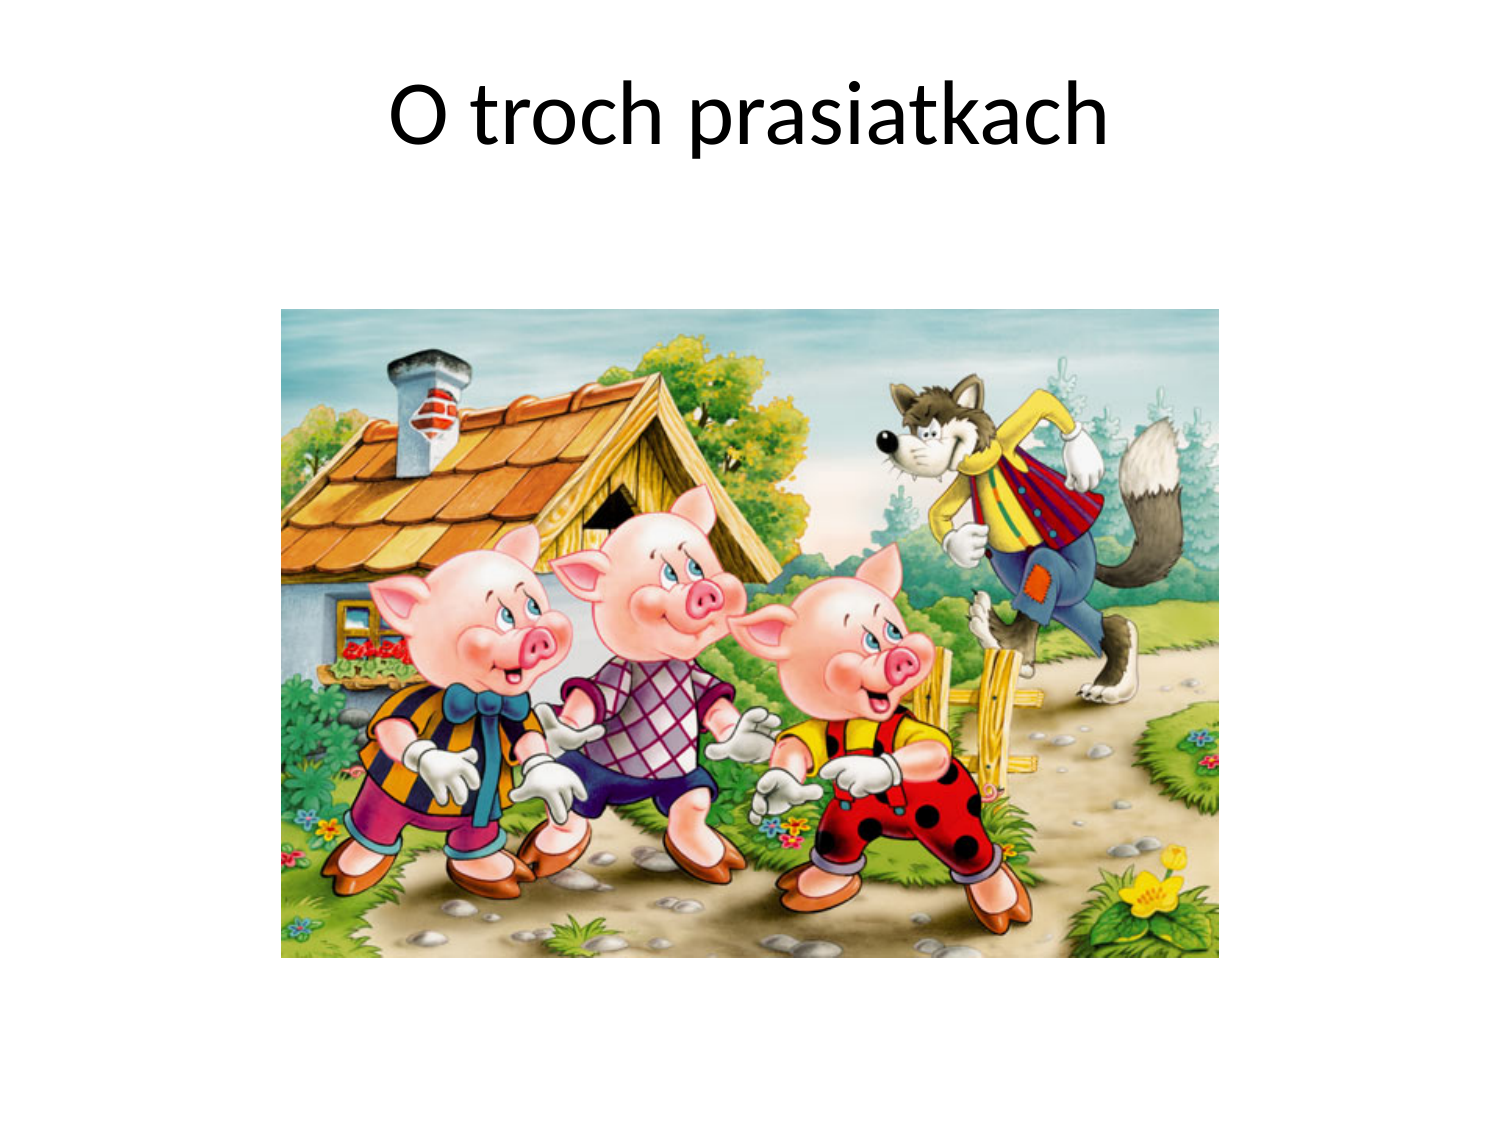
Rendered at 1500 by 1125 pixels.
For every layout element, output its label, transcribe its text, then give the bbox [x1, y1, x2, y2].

picture [281, 309, 1219, 958]
title O troch prasiatkach [75, 45, 1425, 233]
